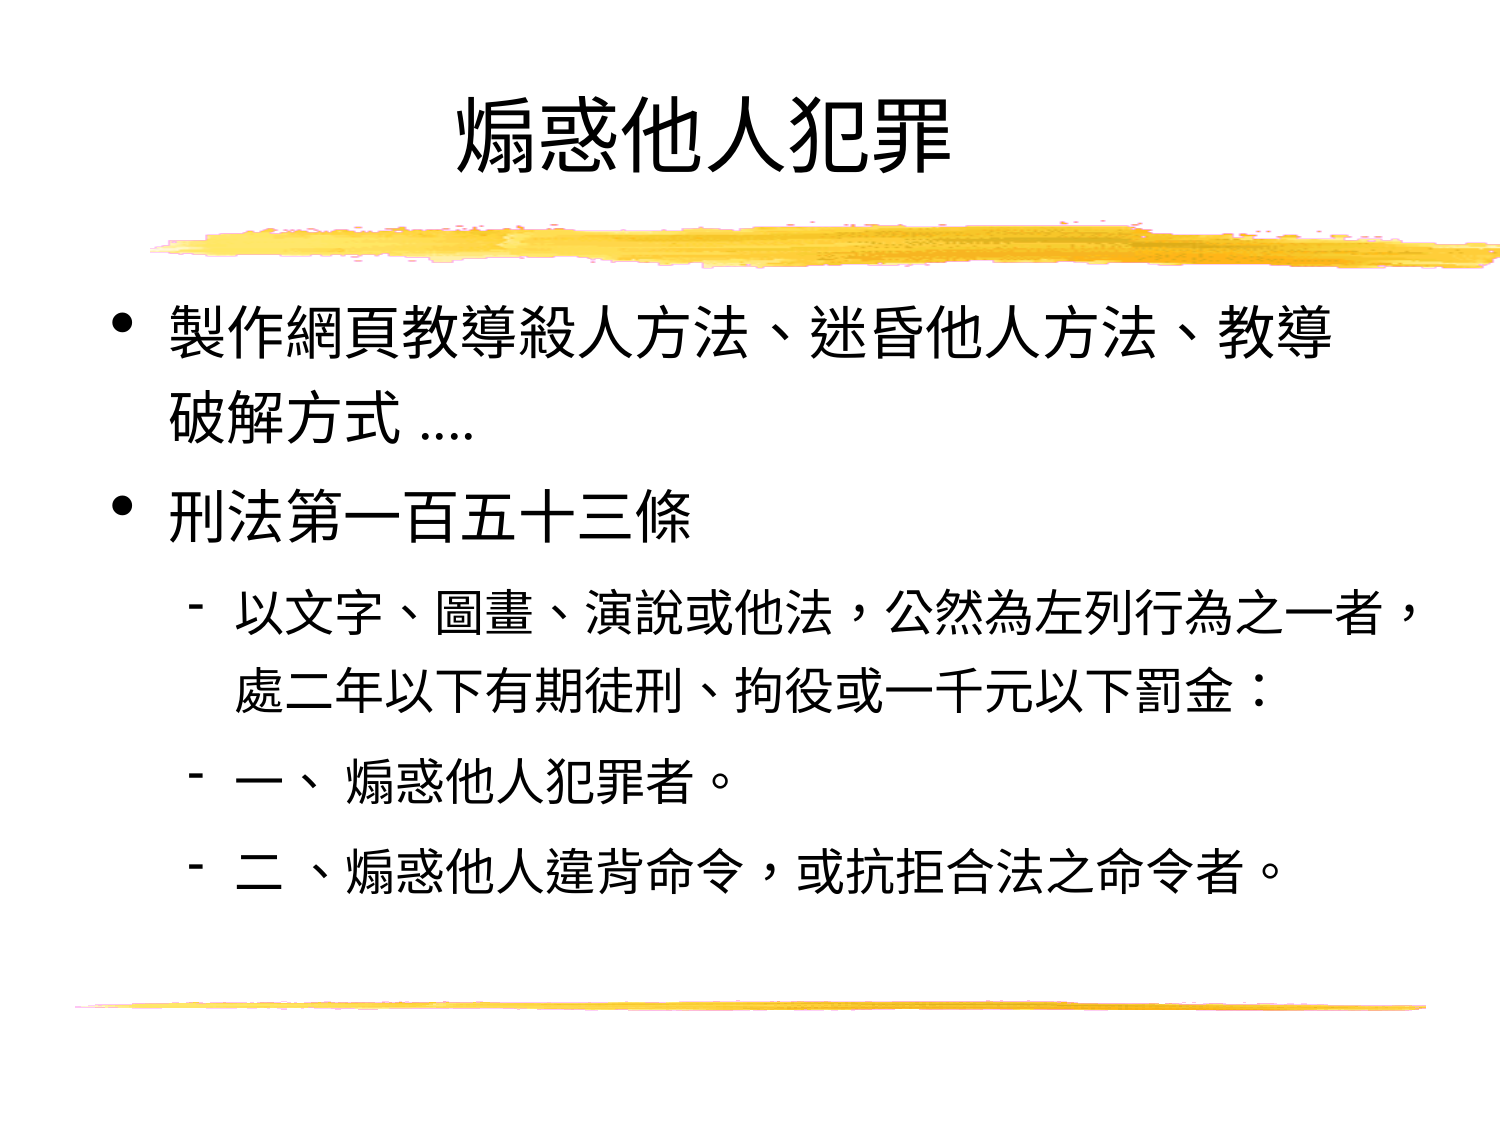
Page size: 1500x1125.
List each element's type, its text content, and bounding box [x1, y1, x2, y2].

picture [75, 999, 1426, 1013]
title 煽惑他人犯罪 [66, 30, 1342, 231]
list 製作網頁教導殺人方法、迷昏他人方法、教導破解方式.... 刑法第一百五十三條 以文字、圖畫、演說或他法，公然為左列行為之一者，處二年以下有期徒刑、拘役或一千元以下罰金： 一、 煽惑他人犯罪者。 二 、煽惑他人違背命令，或抗拒合法之命令者。 [112, 287, 1388, 963]
picture [150, 215, 1500, 279]
